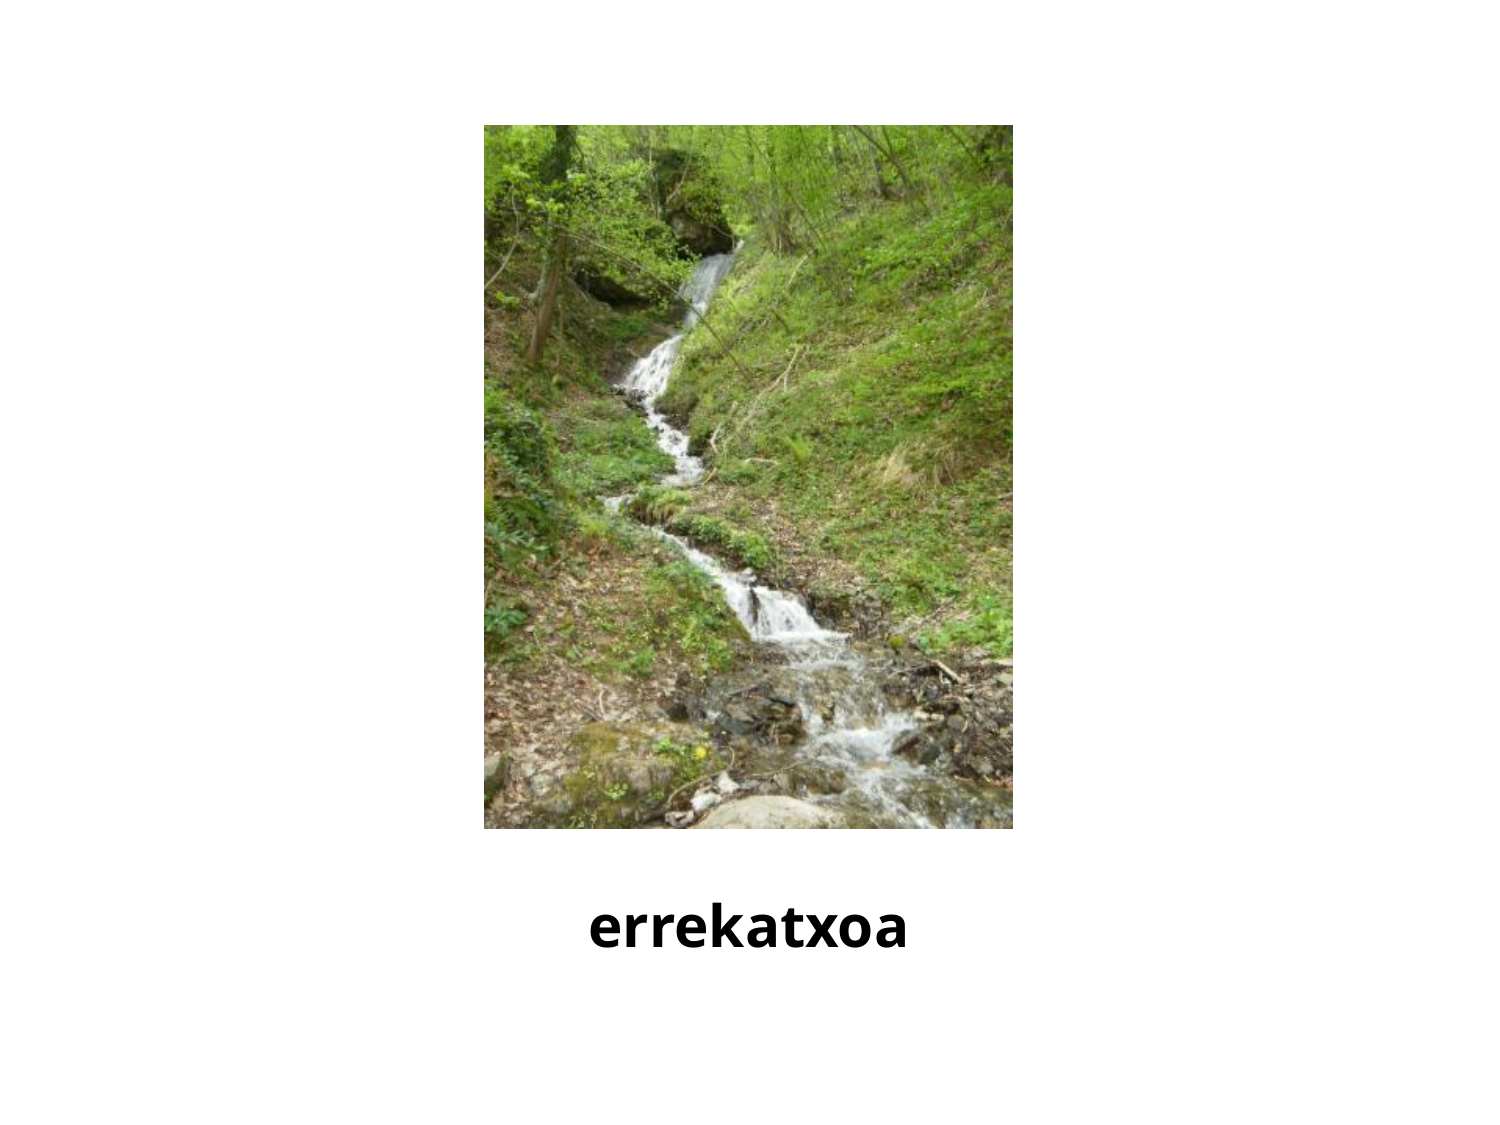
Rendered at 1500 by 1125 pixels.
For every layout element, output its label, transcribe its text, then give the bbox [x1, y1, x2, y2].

text_box errekatxoa [484, 881, 1013, 967]
picture [484, 125, 1013, 829]
